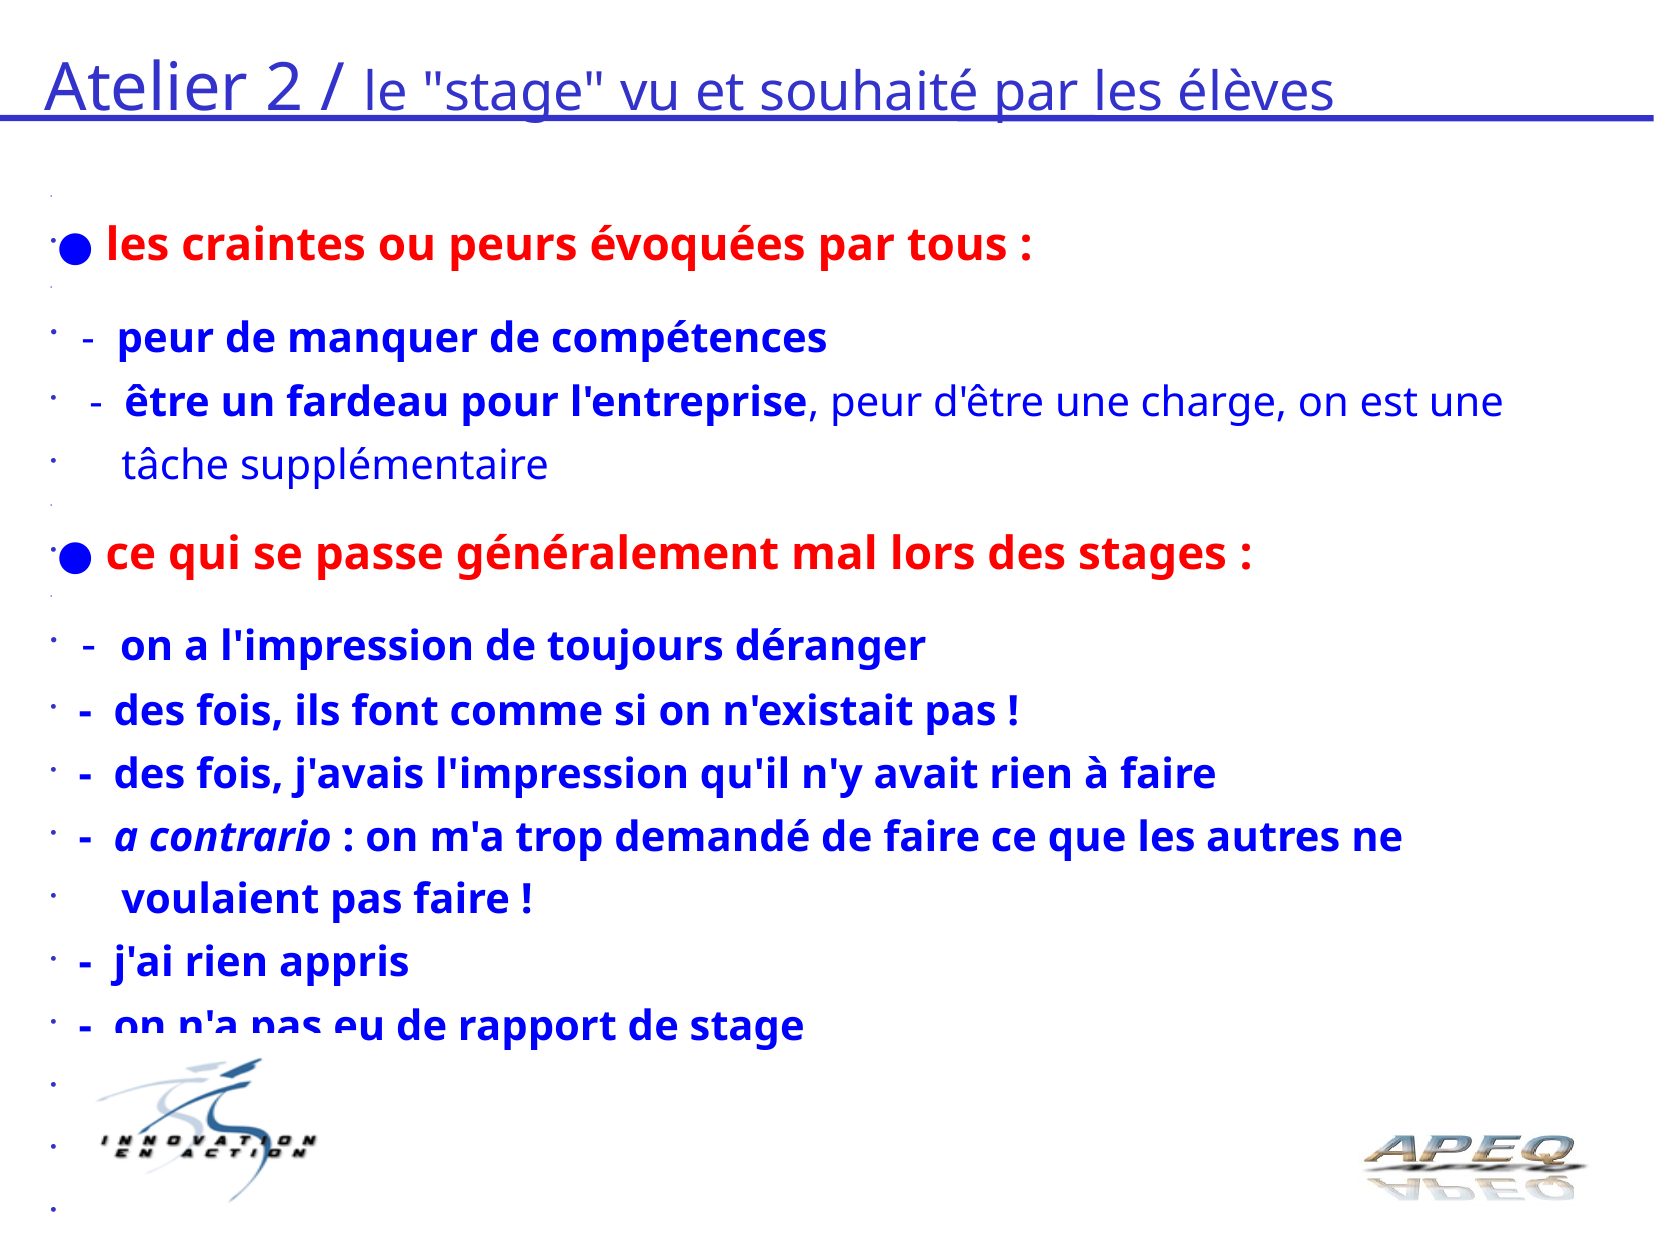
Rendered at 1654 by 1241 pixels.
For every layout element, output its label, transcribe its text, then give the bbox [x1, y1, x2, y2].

text_box ● les craintes ou peurs évoquées par tous : - peur de manquer de compétences - être un fardeau pour l'entreprise, peur d'être une charge, on est une tâche supplémentaire ● ce qui se passe généralement mal lors des stages : - on a l'impression de toujours déranger - des fois, ils font comme si on n'existait pas ! - des fois, j'avais l'impression qu'il n'y avait rien à faire - a contrario : on m'a trop demandé de faire ce que les autres ne voulaient pas faire ! - j'ai rien appris - on n'a pas eu de rapport de stage [35, 122, 1601, 1010]
text_box Atelier 2 / le "stage" vu et souhaité par les élèves [29, 0, 1654, 115]
picture [29, 1033, 384, 1241]
picture [1358, 1122, 1619, 1219]
